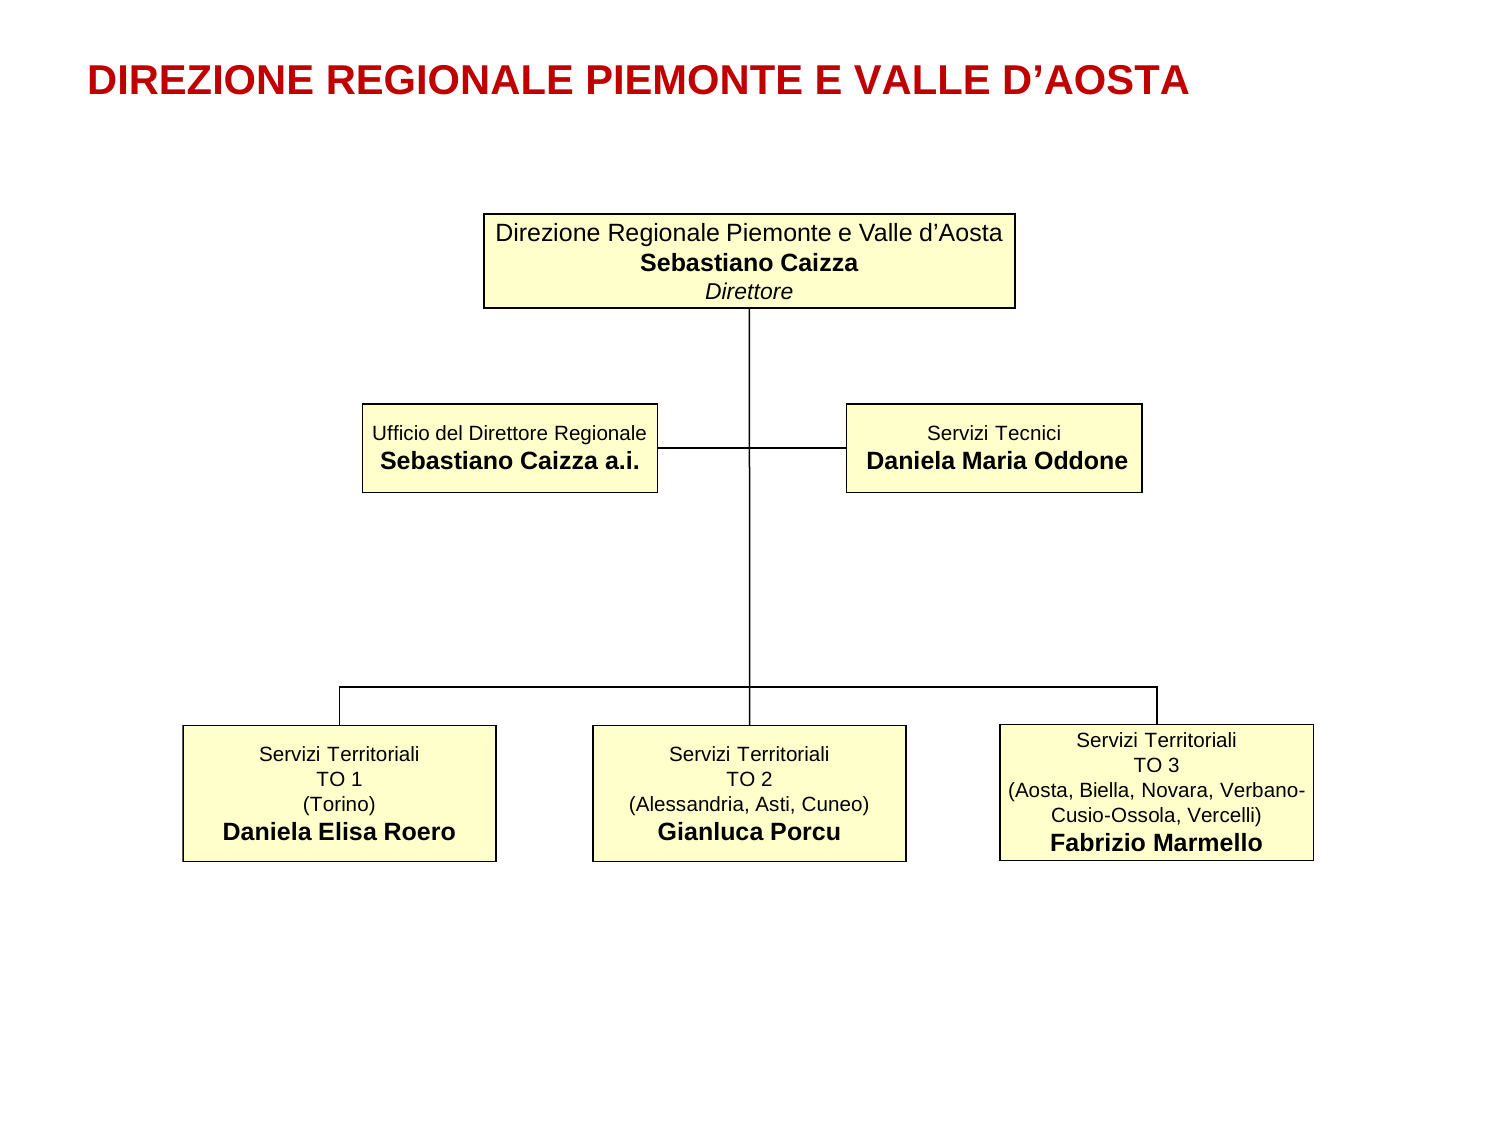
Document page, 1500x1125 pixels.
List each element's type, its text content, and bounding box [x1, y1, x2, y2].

text_box DIREZIONE REGIONALE PIEMONTE E VALLE D’AOSTA [72, 45, 1462, 128]
picture [182, 209, 1318, 873]
